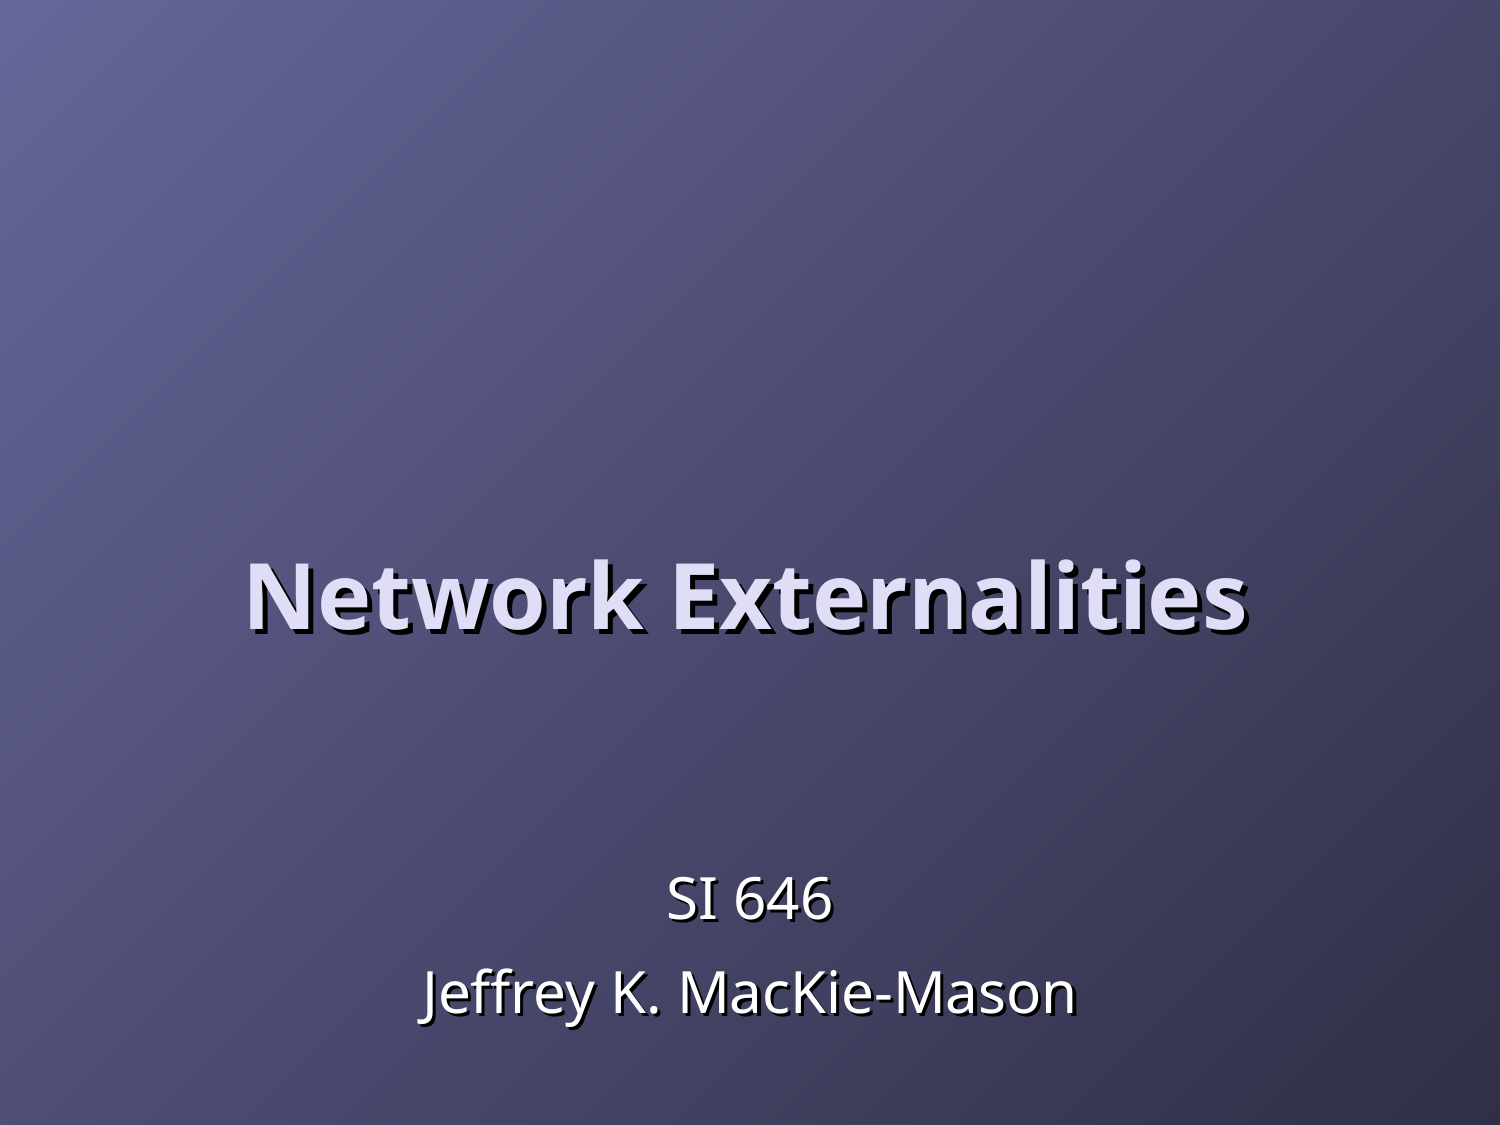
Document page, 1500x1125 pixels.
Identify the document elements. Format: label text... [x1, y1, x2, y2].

title Network Externalities [64, 499, 1428, 688]
text_box SI 646 Jeffrey K. MacKie-Mason [87, 849, 1413, 1104]
